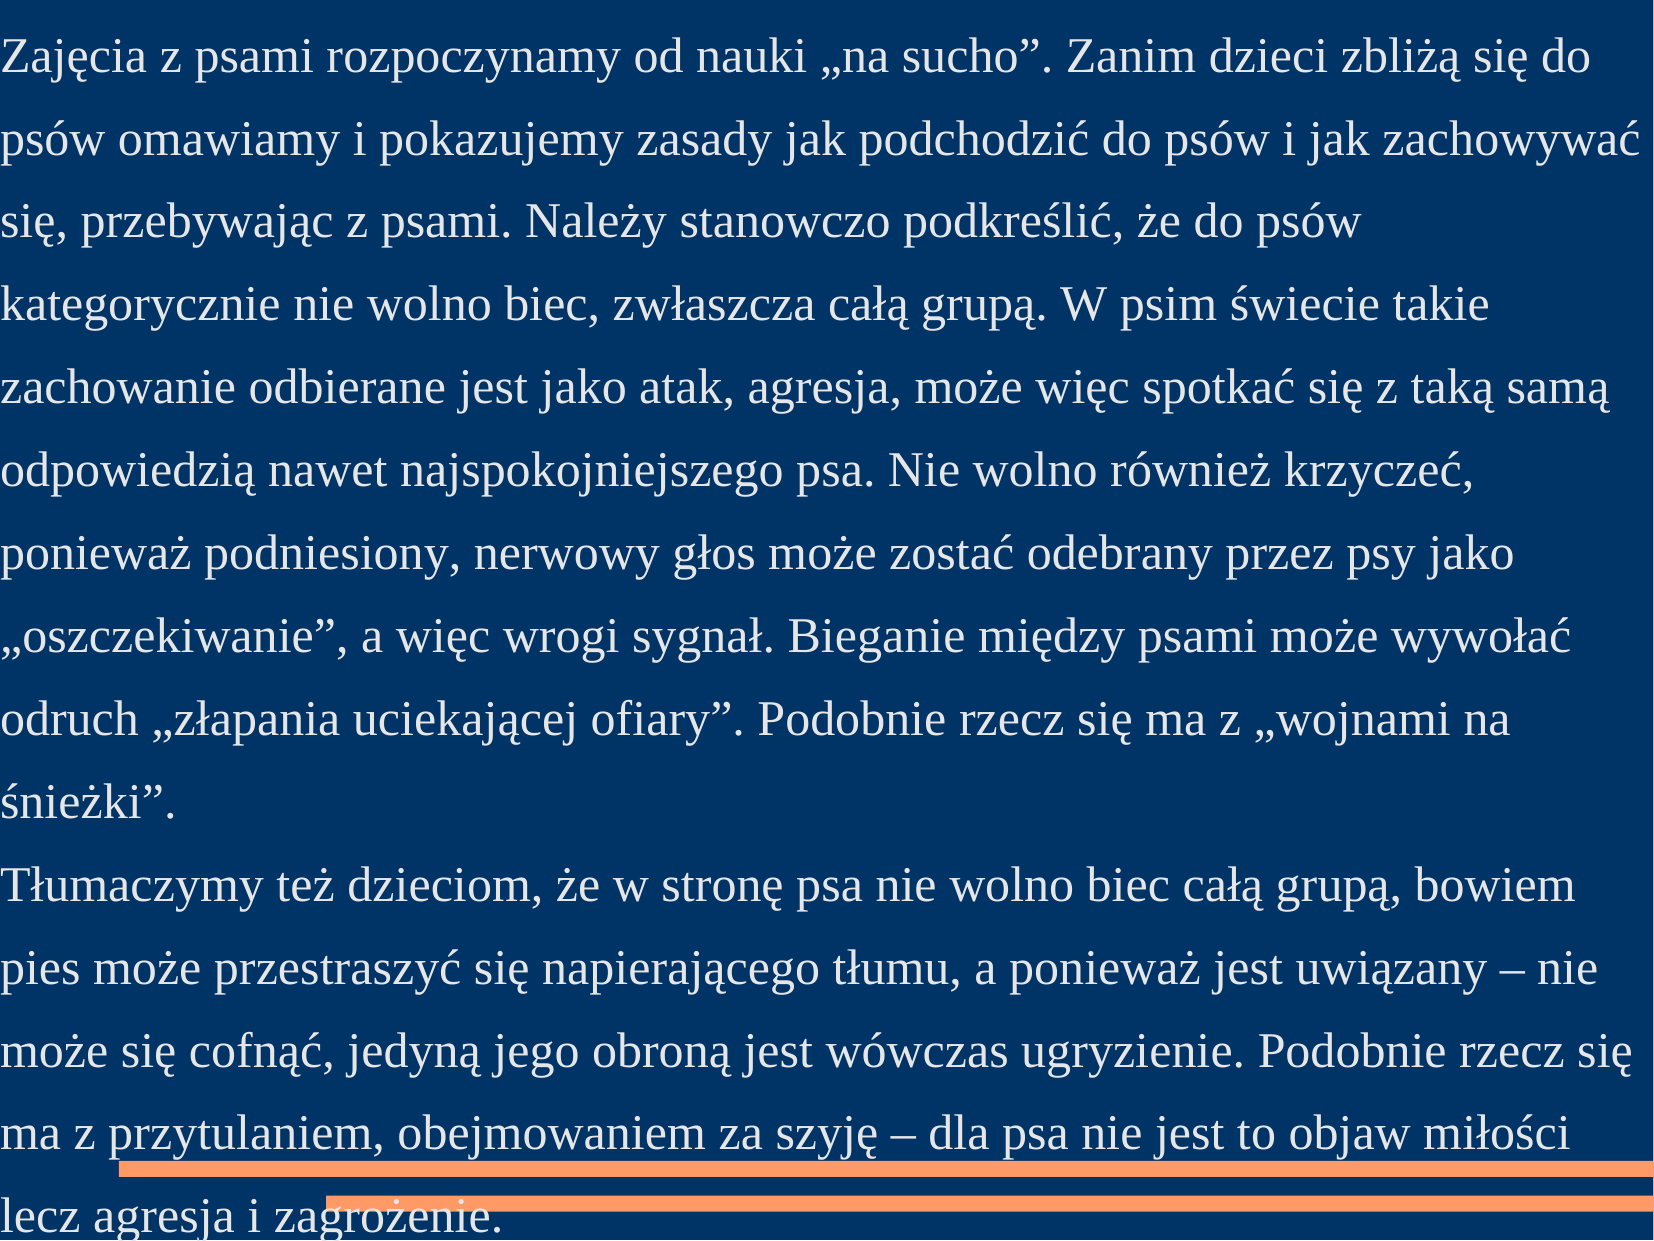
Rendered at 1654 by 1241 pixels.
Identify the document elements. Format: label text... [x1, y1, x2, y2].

list Zajęcia z psami rozpoczynamy od nauki „na sucho”. Zanim dzieci zbliżą się do psów omawiamy i pokazujemy zasady jak podchodzić do psów i jak zachowywać się, przebywając z psami. Należy stanowczo podkreślić, że do psów kategorycznie nie wolno biec, zwłaszcza całą grupą. W psim świecie takie zachowanie odbierane jest jako atak, agresja, może więc spotkać się z taką samą odpowiedzią nawet najspokojniejszego psa. Nie wolno również krzyczeć, ponieważ podniesiony, nerwowy głos może zostać odebrany przez psy jako „oszczekiwanie”, a więc wrogi sygnał. Bieganie między psami może wywołać odruch „złapania uciekającej ofiary”. Podobnie rzecz się ma z „wojnami na śnieżki”. Tłumaczymy też dzieciom, że w stronę psa nie wolno biec całą grupą, bowiem pies może przestraszyć się napierającego tłumu, a ponieważ jest uwiązany – nie może się cofnąć, jedyną jego obroną jest wówczas ugryzienie. Podobnie rzecz się ma z przytulaniem, obejmowaniem za szyję – dla psa nie jest to objaw miłości lecz agresja i zagrożenie. [0, 0, 1654, 1241]
